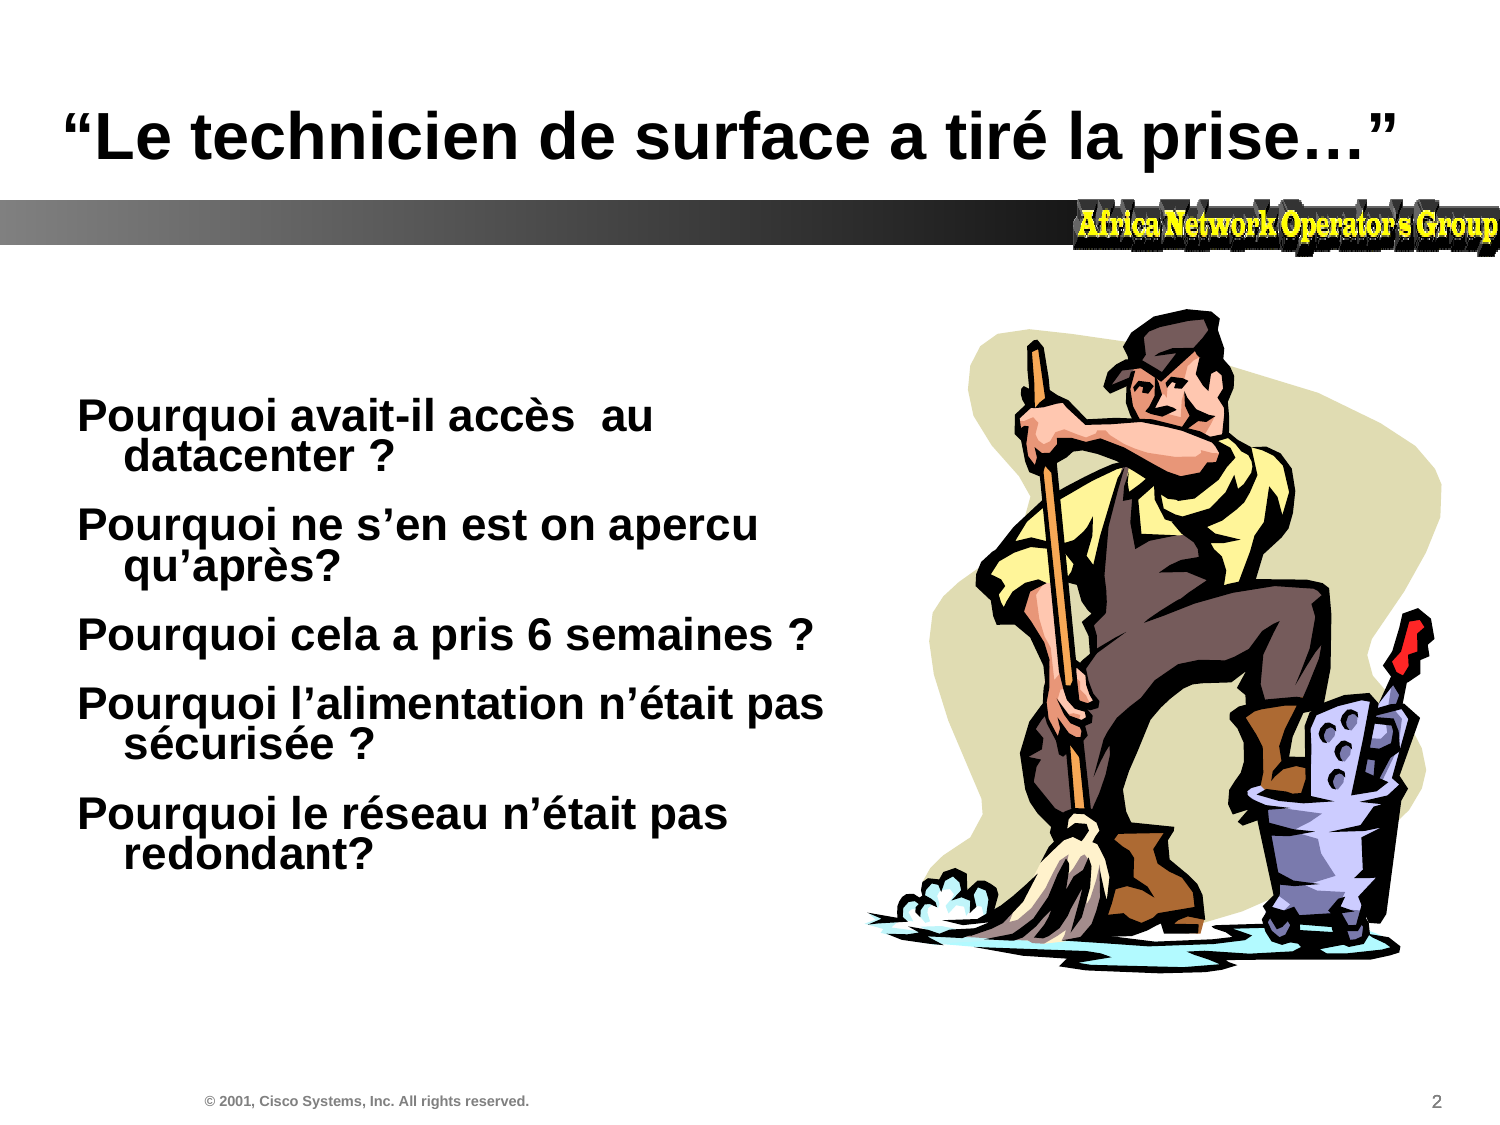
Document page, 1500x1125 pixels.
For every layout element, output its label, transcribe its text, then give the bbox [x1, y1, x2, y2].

picture [1070, 180, 1500, 275]
list Pourquoi avait-il accès au datacenter ? Pourquoi ne s’en est on apercu qu’après? Pourquoi cela a pris 6 semaines ? Pourquoi l’alimentation n’était pas sécurisée ? Pourquoi le réseau n’était pas redondant? [60, 345, 937, 932]
picture [864, 304, 1448, 980]
title “Le technicien de surface a tiré la prise…” [47, 41, 1441, 180]
